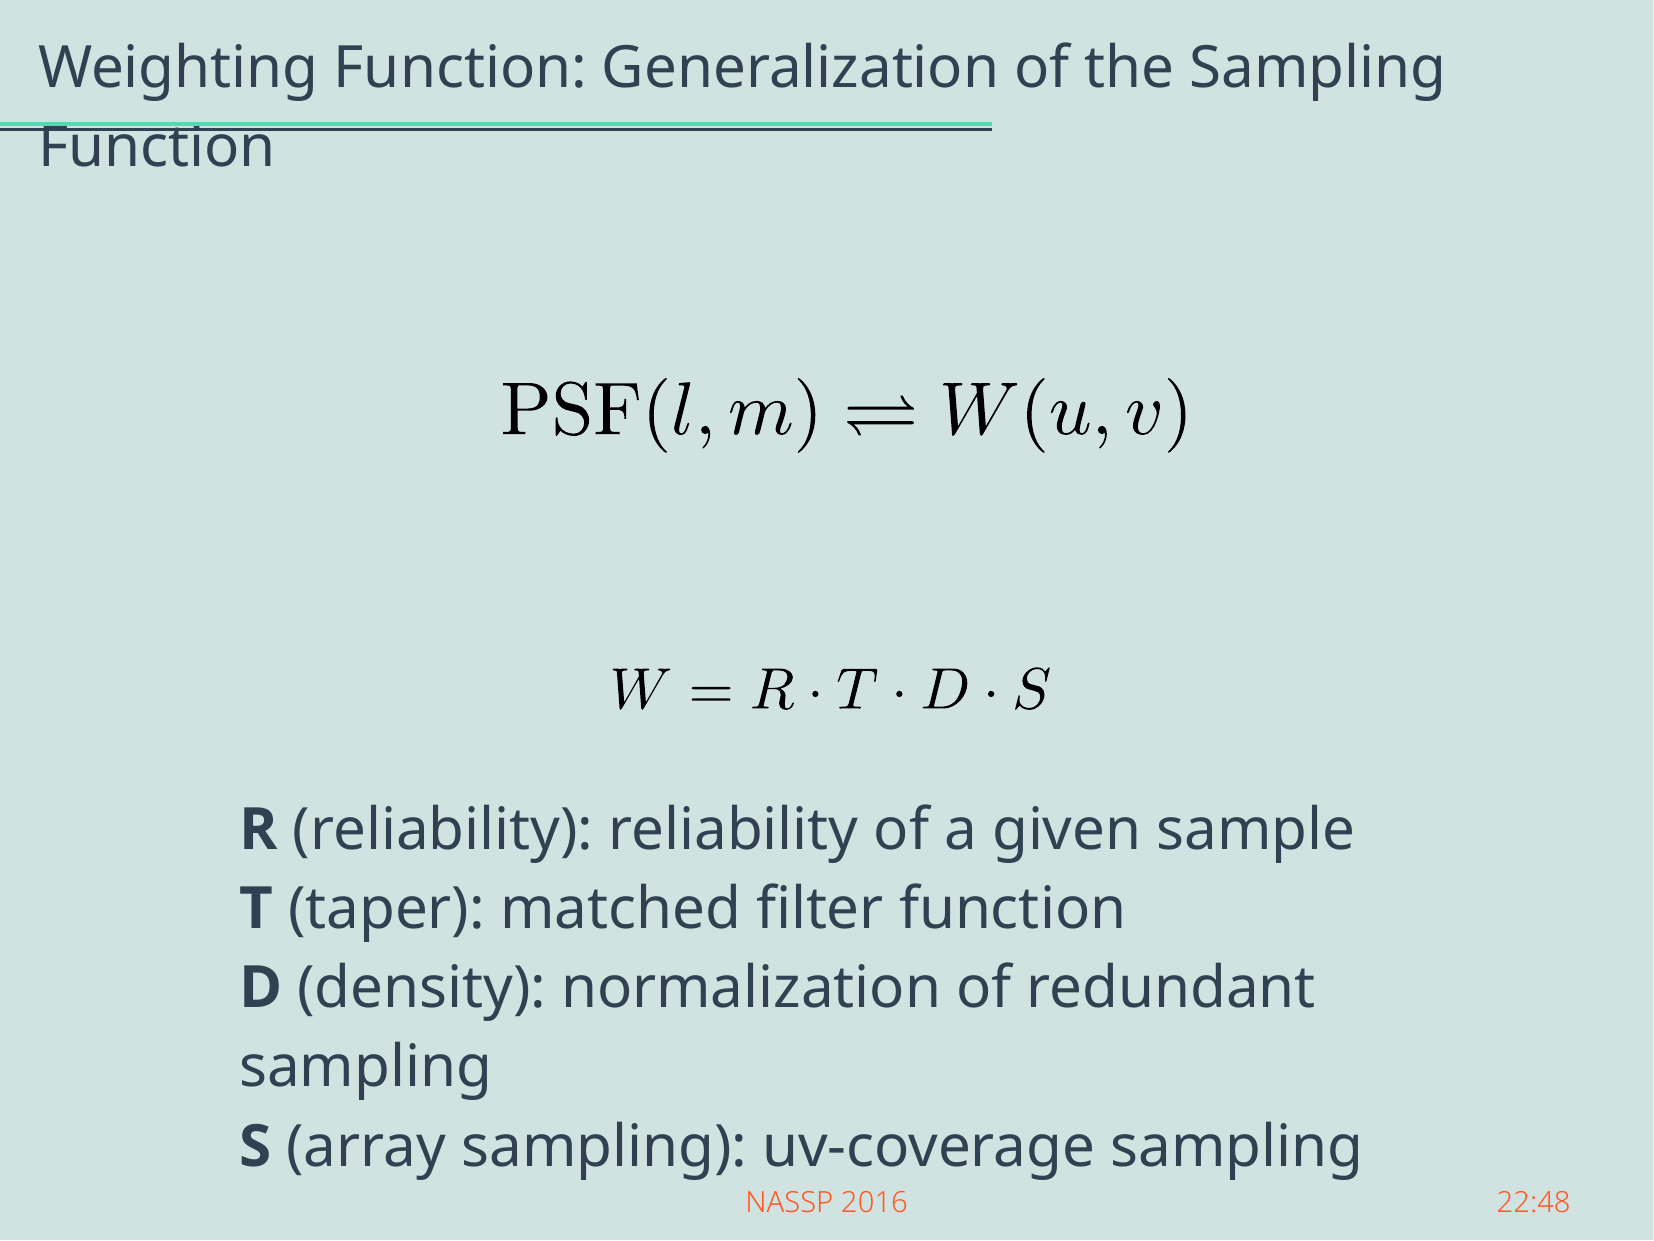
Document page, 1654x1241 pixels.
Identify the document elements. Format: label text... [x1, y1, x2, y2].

text_box [609, 667, 1052, 710]
text_box R (reliability): reliability of a given sample T (taper): matched filter function D (density): normalization of redundant sampling S (array sampling): uv-coverage sampling [224, 779, 1571, 1075]
text_box [500, 377, 1193, 453]
text_box Weighting Function: Generalization of the Sampling Function [23, 17, 1607, 103]
